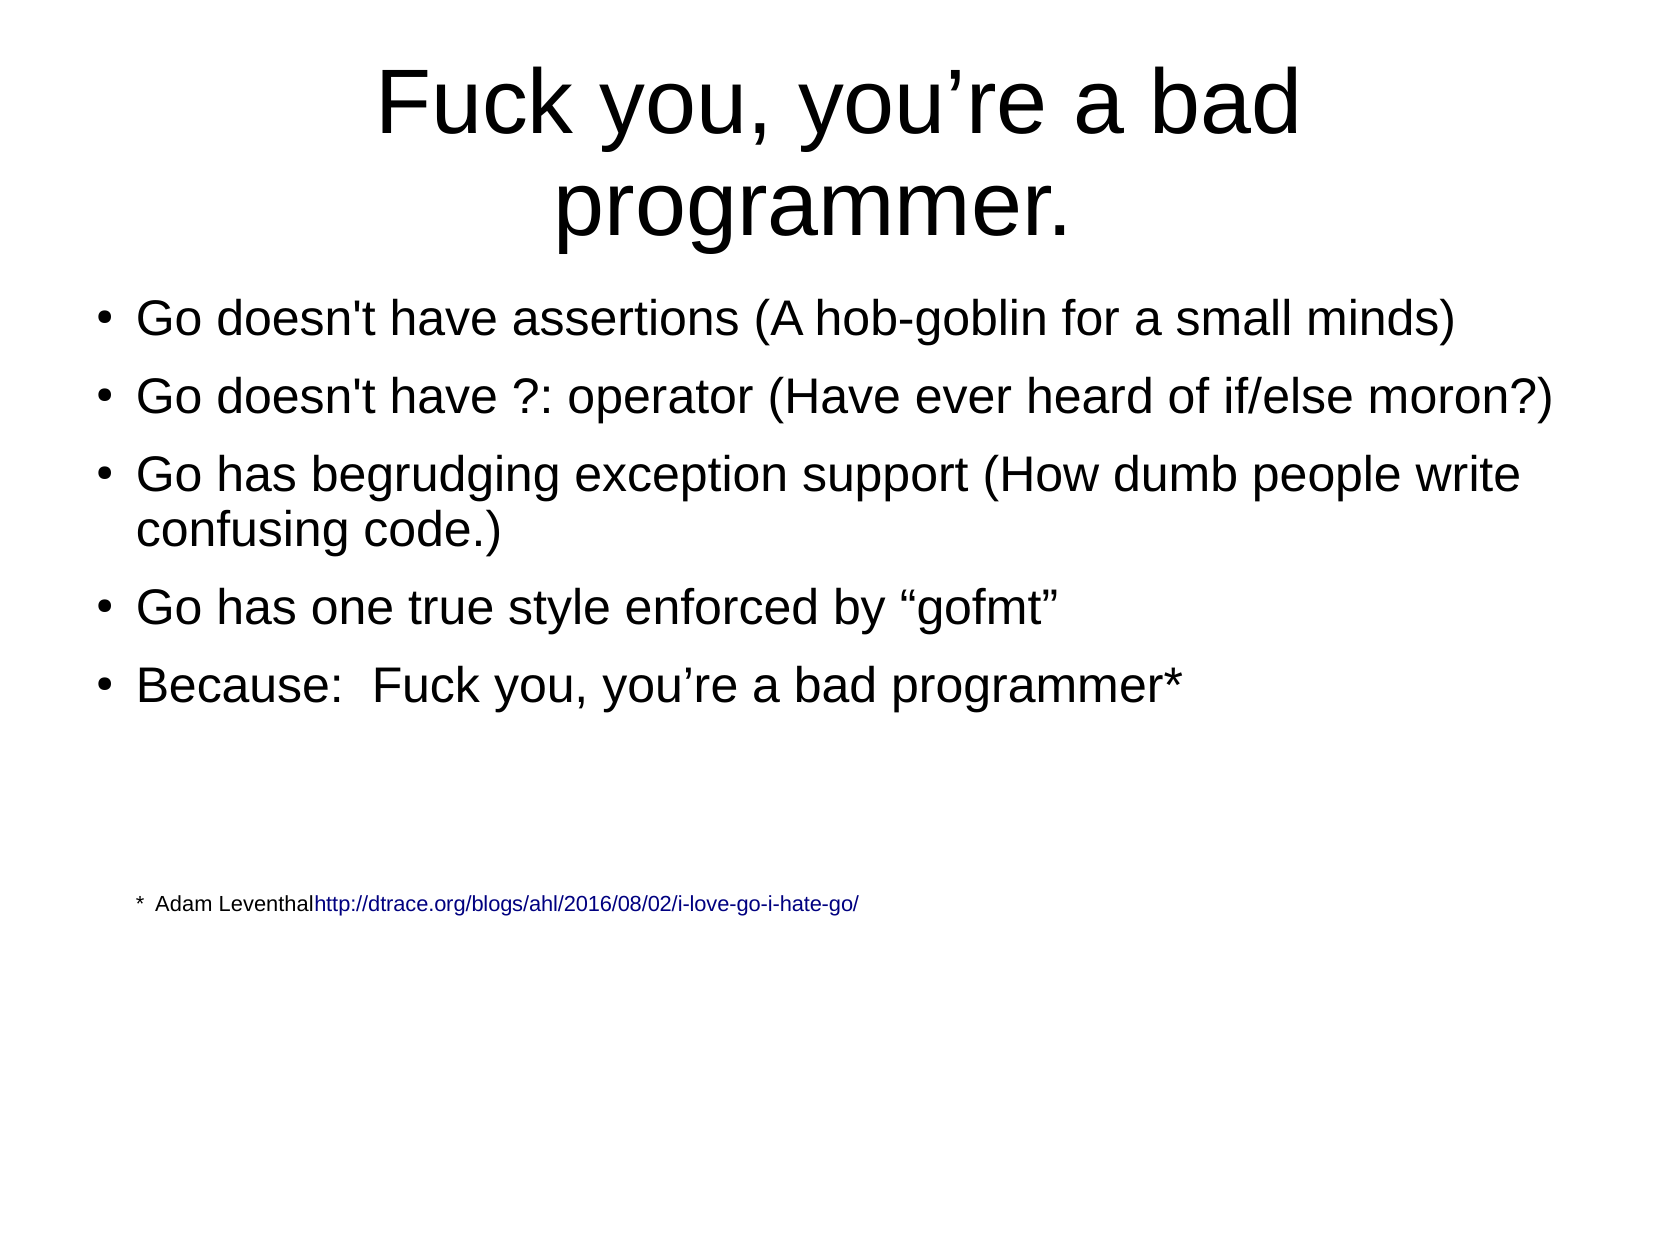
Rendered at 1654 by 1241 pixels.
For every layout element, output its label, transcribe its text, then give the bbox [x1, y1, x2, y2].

list Go doesn't have assertions (A hob-goblin for a small minds) Go doesn't have ?: operator (Have ever heard of if/else moron?) Go has begrudging exception support (How dumb people write confusing code.) Go has one true style enforced by “gofmt” Because: Fuck you, you’re a bad programmer* * Adam Leventhalhttp://dtrace.org/blogs/ahl/2016/08/02/i-love-go-i-hate-go/ [82, 290, 1571, 1010]
title Fuck you, you’re a bad programmer. [82, 49, 1571, 257]
